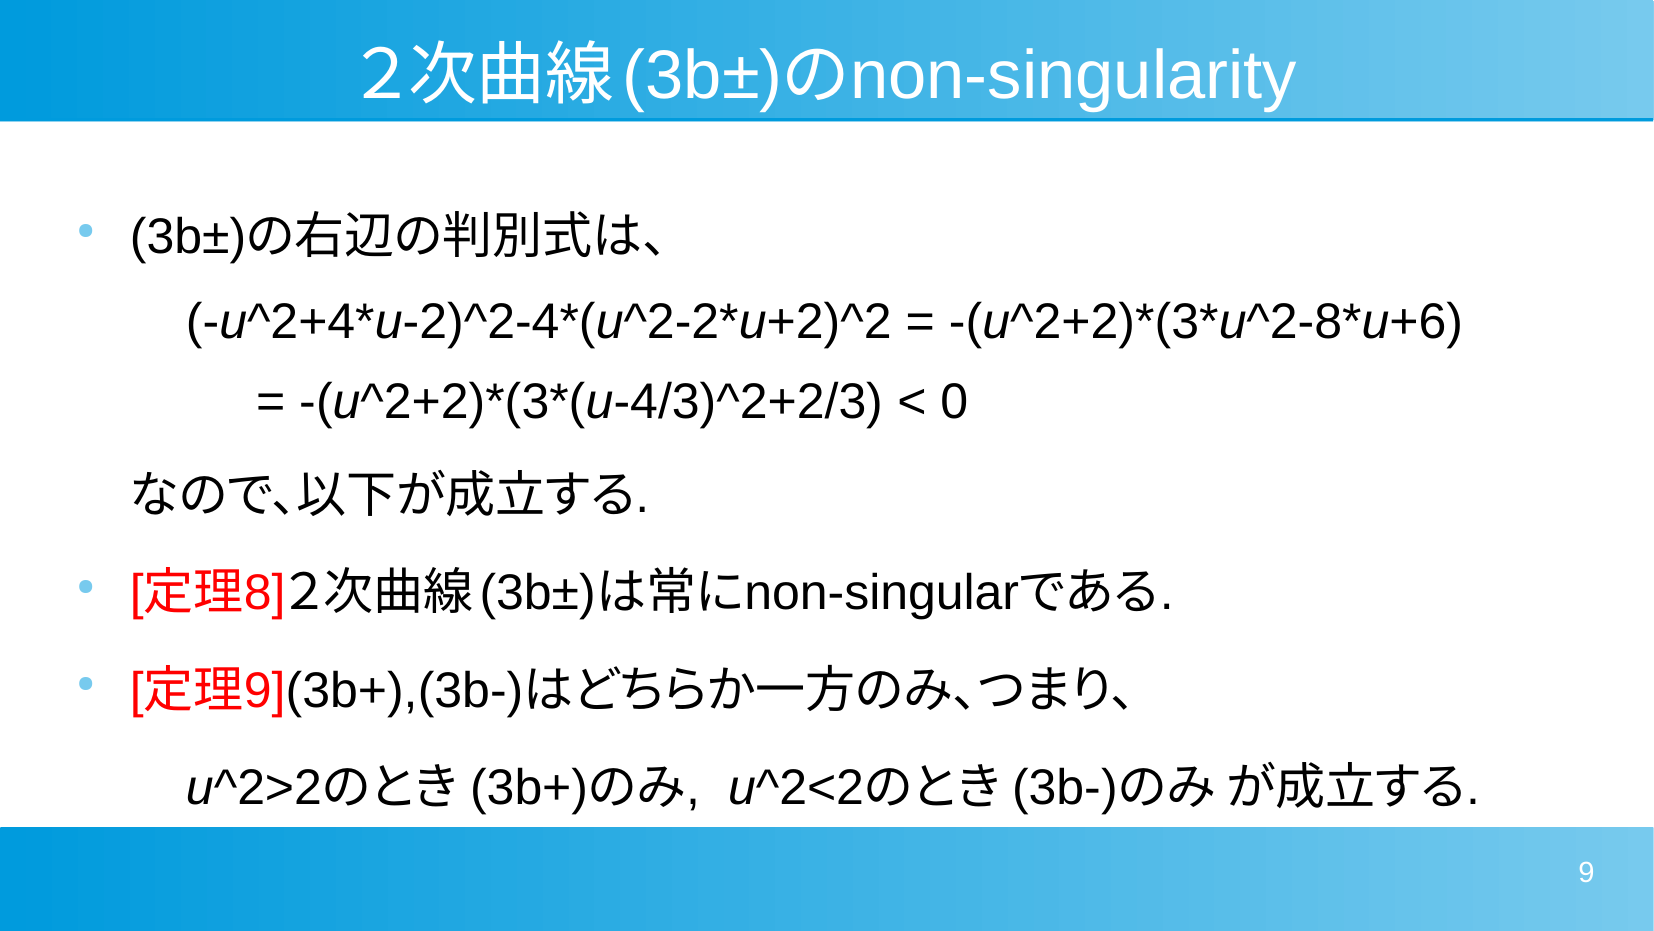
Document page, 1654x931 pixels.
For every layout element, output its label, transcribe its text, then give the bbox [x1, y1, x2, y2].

title ２次曲線(3b±)のnon-singularity [59, 29, 1595, 108]
list (3b±)の右辺の判別式は、 (-u^2+4*u-2)^2-4*(u^2-2*u+2)^2 = -(u^2+2)*(3*u^2-8*u+6) = -(u^2+2)*(3*(u-4/3)^2+2/3) < 0 なので、以下が成立する. [定理8]２次曲線(3b±)は常にnon-singularである. [定理9](3b+),(3b-)はどちらか一方のみ、つまり、 u^2>2のとき (3b+)のみ, u^2<2のとき (3b-)のみ が成立する. [59, 118, 1595, 798]
